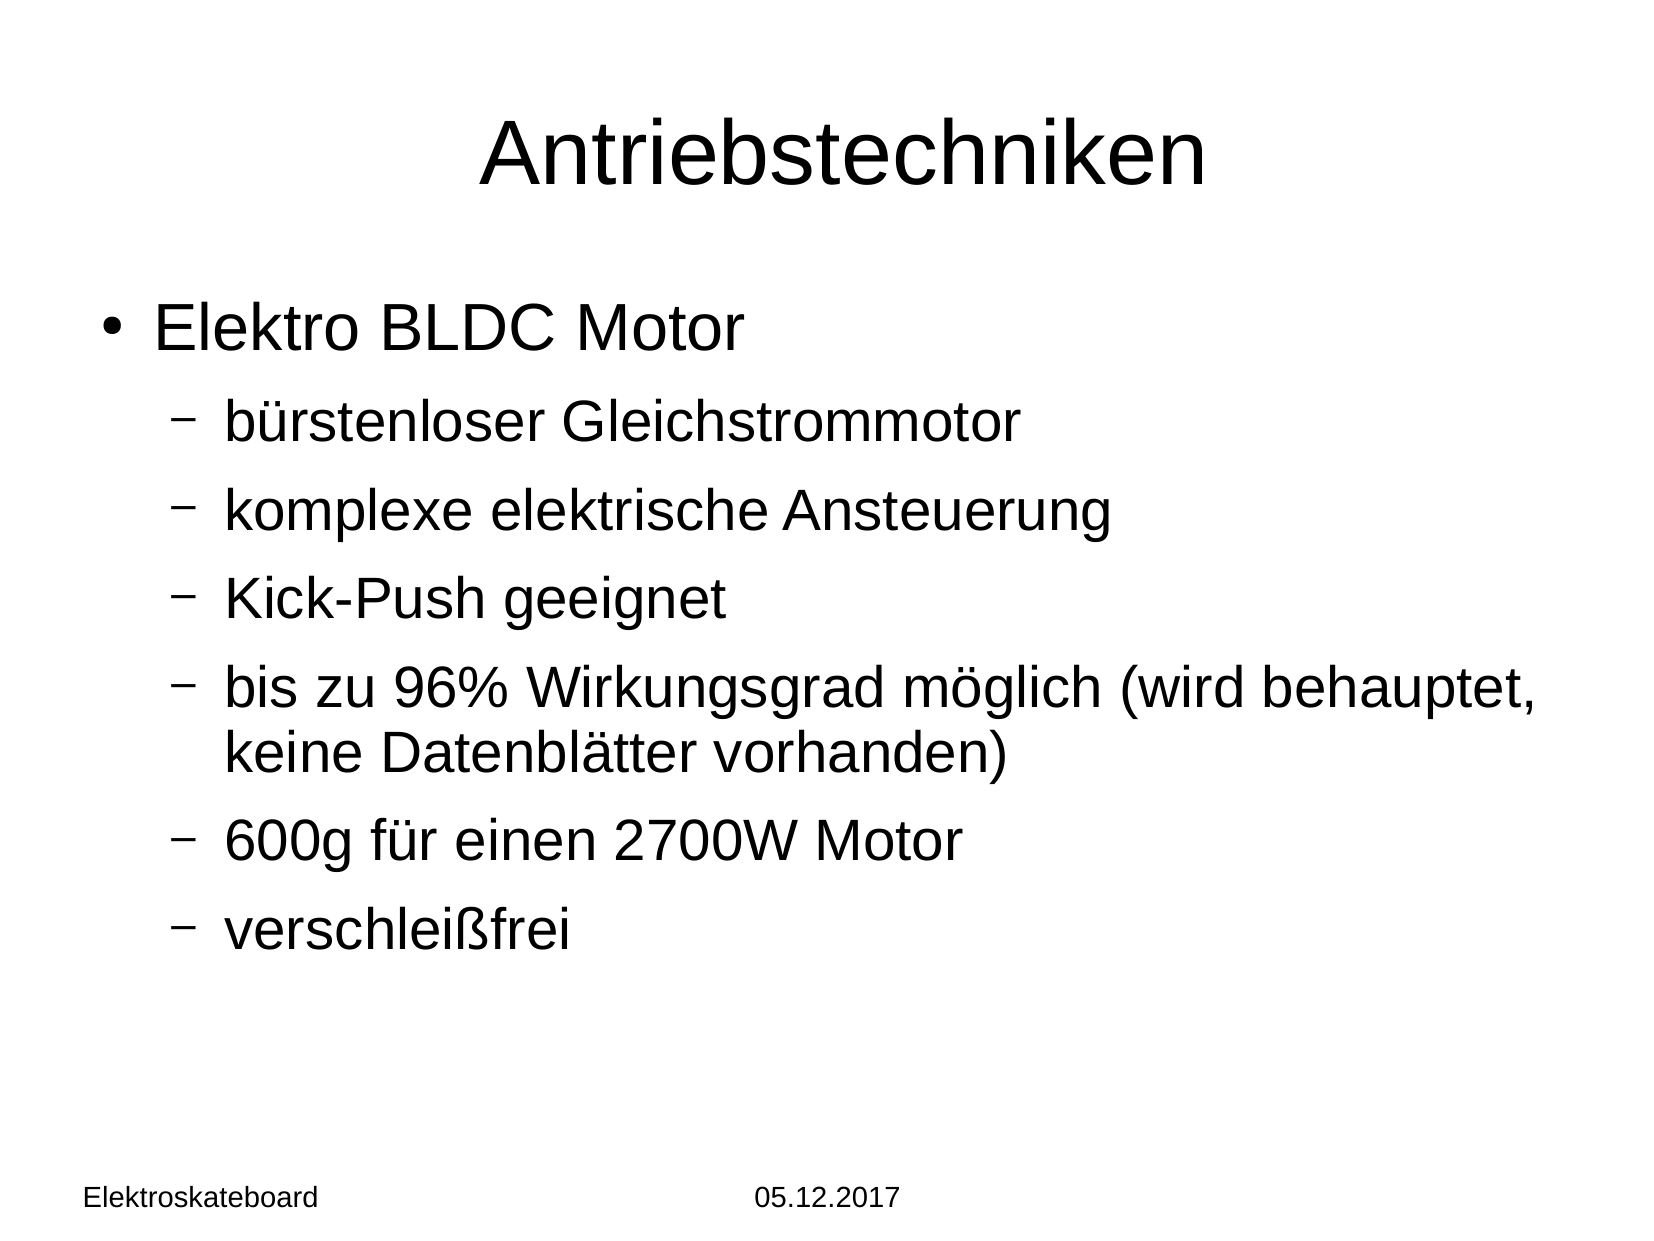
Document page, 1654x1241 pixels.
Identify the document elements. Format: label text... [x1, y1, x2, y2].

list Elektro BLDC Motor bürstenloser Gleichstrommotor komplexe elektrische Ansteuerung Kick-Push geeignet bis zu 96% Wirkungsgrad möglich (wird behauptet, keine Datenblätter vorhanden) 600g für einen 2700W Motor verschleißfrei [82, 290, 1571, 1010]
title Antriebstechniken [82, 49, 1571, 257]
